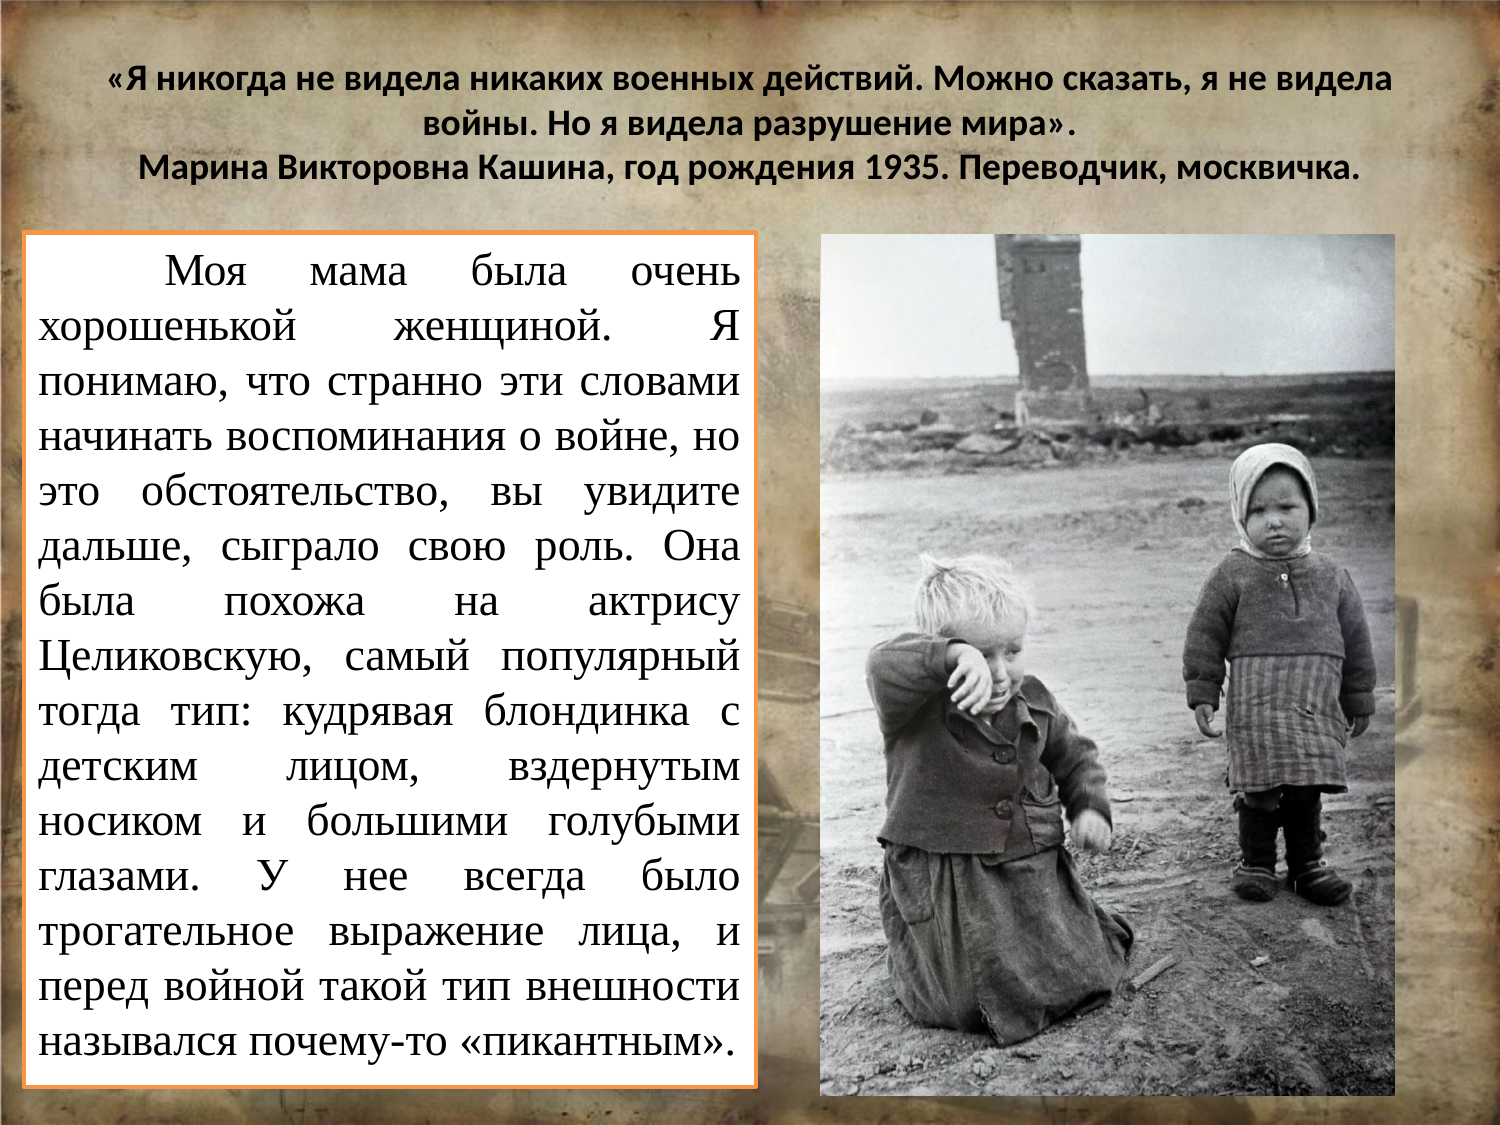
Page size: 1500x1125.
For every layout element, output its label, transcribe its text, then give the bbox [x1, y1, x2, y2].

title «Я никогда не видела никаких военных действий. Можно сказать, я не видела войны. Но я видела разрушение мира». Марина Викторовна Кашина, год рождения 1935. Переводчик, москвичка. [75, 45, 1425, 233]
list Моя мама была очень хорошенькой женщиной. Я понимаю, что странно эти словами начинать воспоминания о войне, но это обстоятельство, вы увидите дальше, сыграло свою роль. Она была похожа на актрису Целиковскую, самый популярный тогда тип: кудрявая блондинка с детским лицом, вздернутым носиком и большими голубыми глазами. У нее всегда было трогательное выражение лица, и перед войной такой тип внешности назывался почему-то «пикантным». [23, 232, 756, 1087]
picture [0, 0, 1500, 1125]
